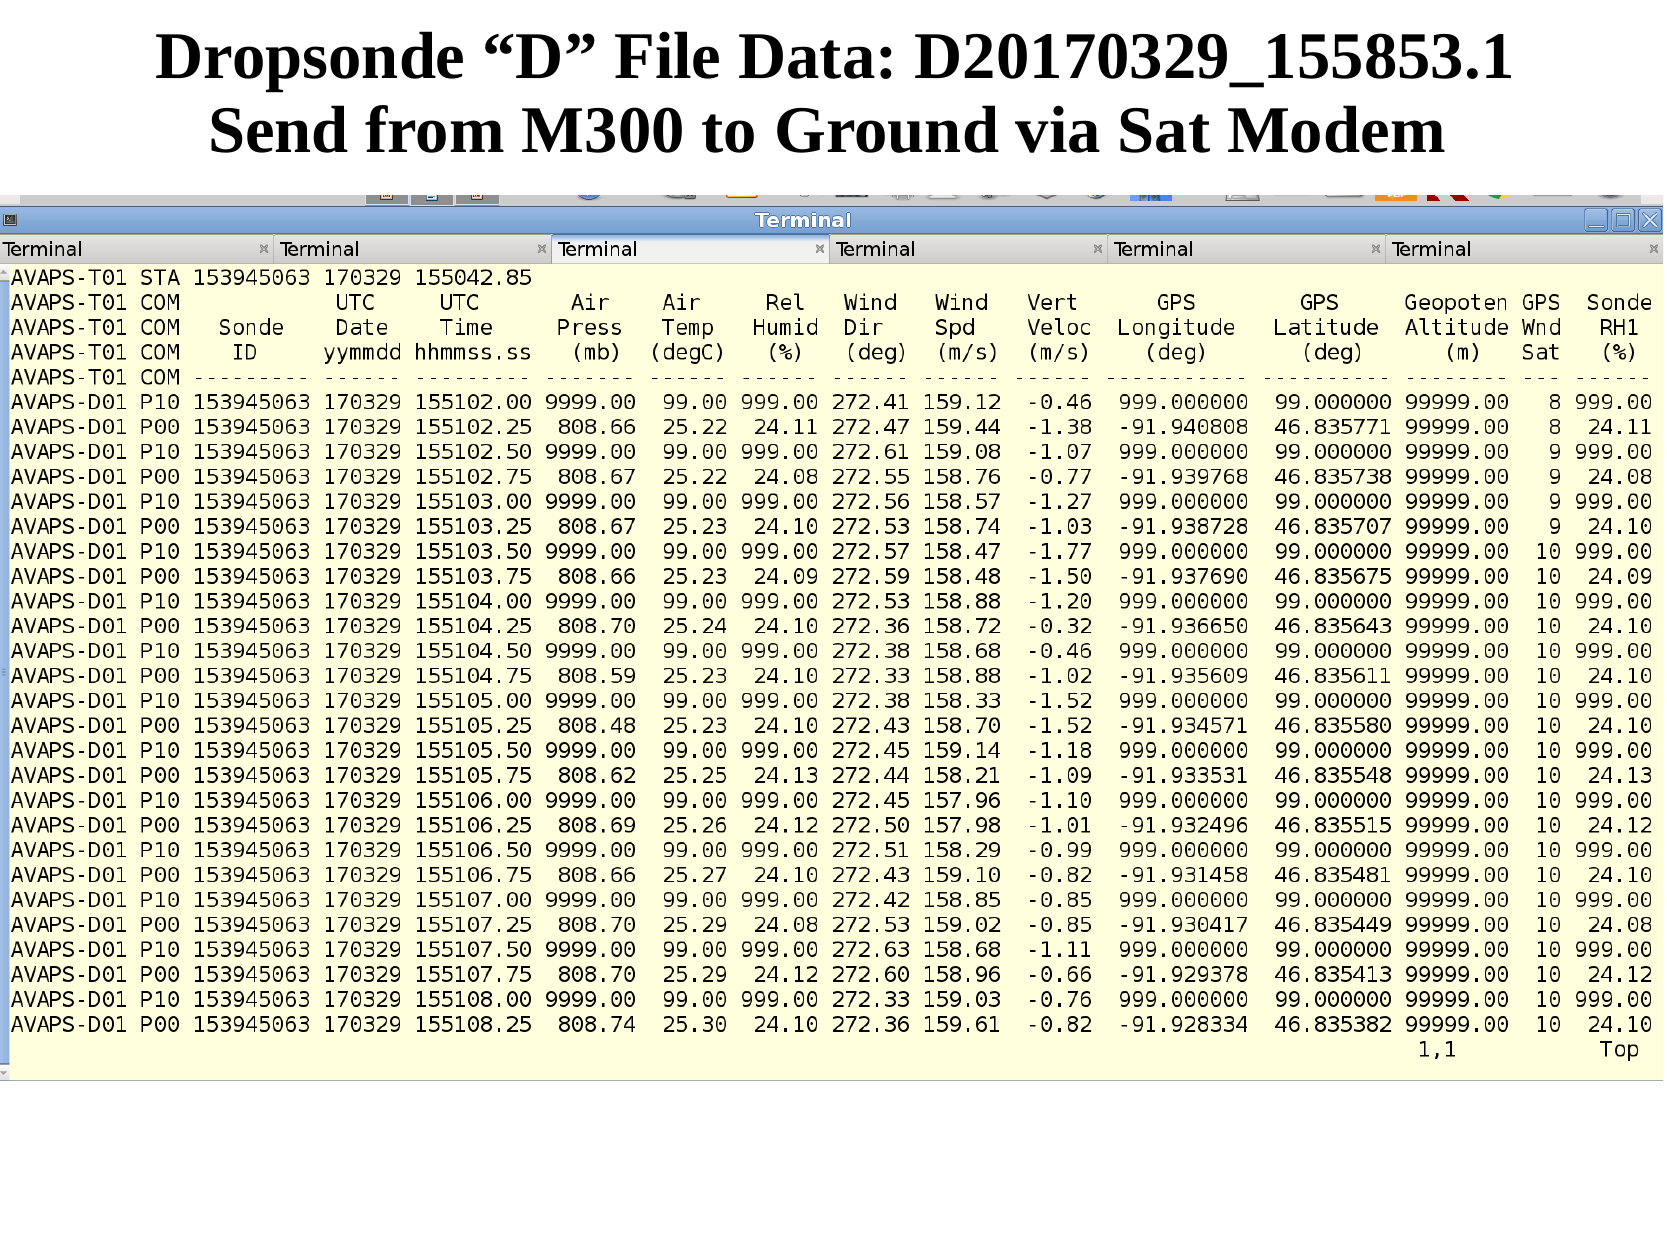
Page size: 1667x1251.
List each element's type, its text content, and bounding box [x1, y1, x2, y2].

title Dropsonde “D” File Data: D20170329_155853.1 Send from M300 to Ground via Sat Modem [5, 6, 1667, 181]
picture [0, 195, 1664, 1081]
